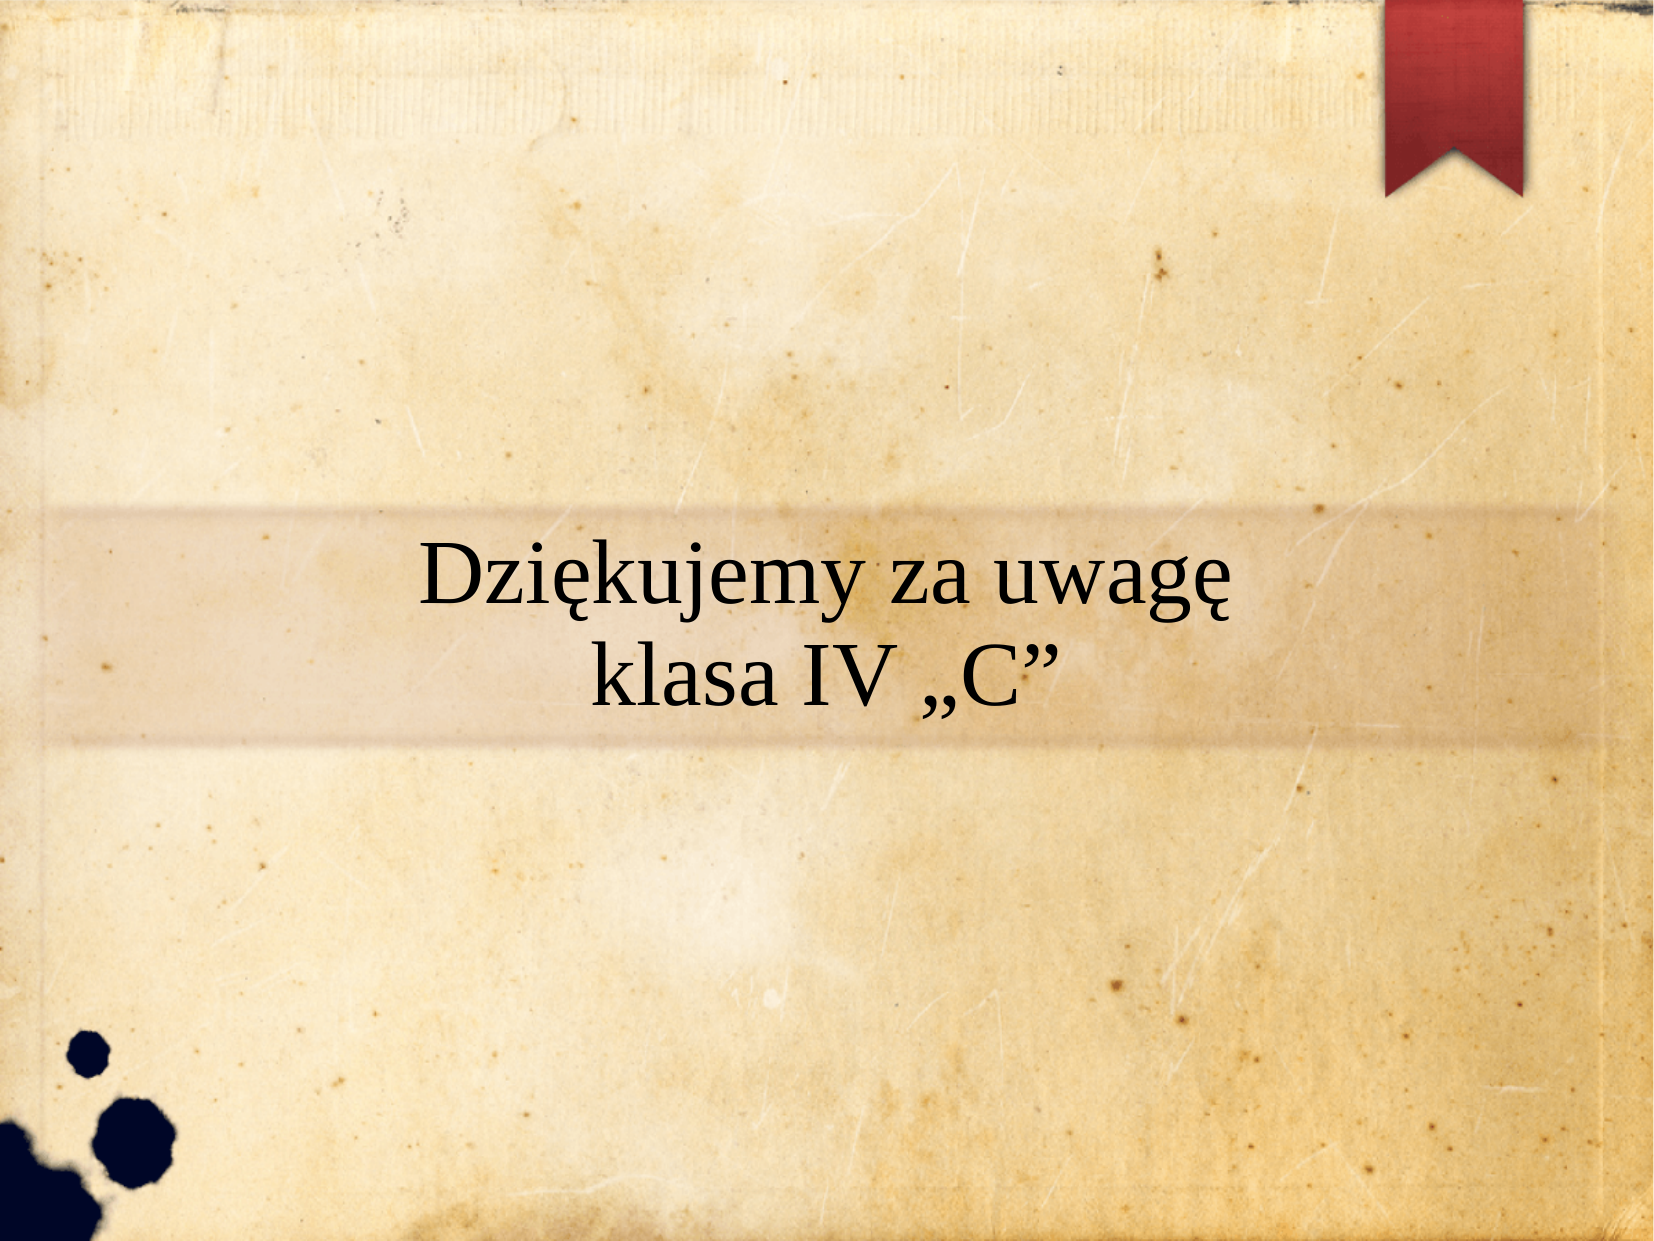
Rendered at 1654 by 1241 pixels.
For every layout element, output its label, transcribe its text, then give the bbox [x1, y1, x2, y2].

picture [0, 0, 1654, 1241]
title Dziękujemy za uwagę klasa IV „C” [82, 519, 1571, 727]
